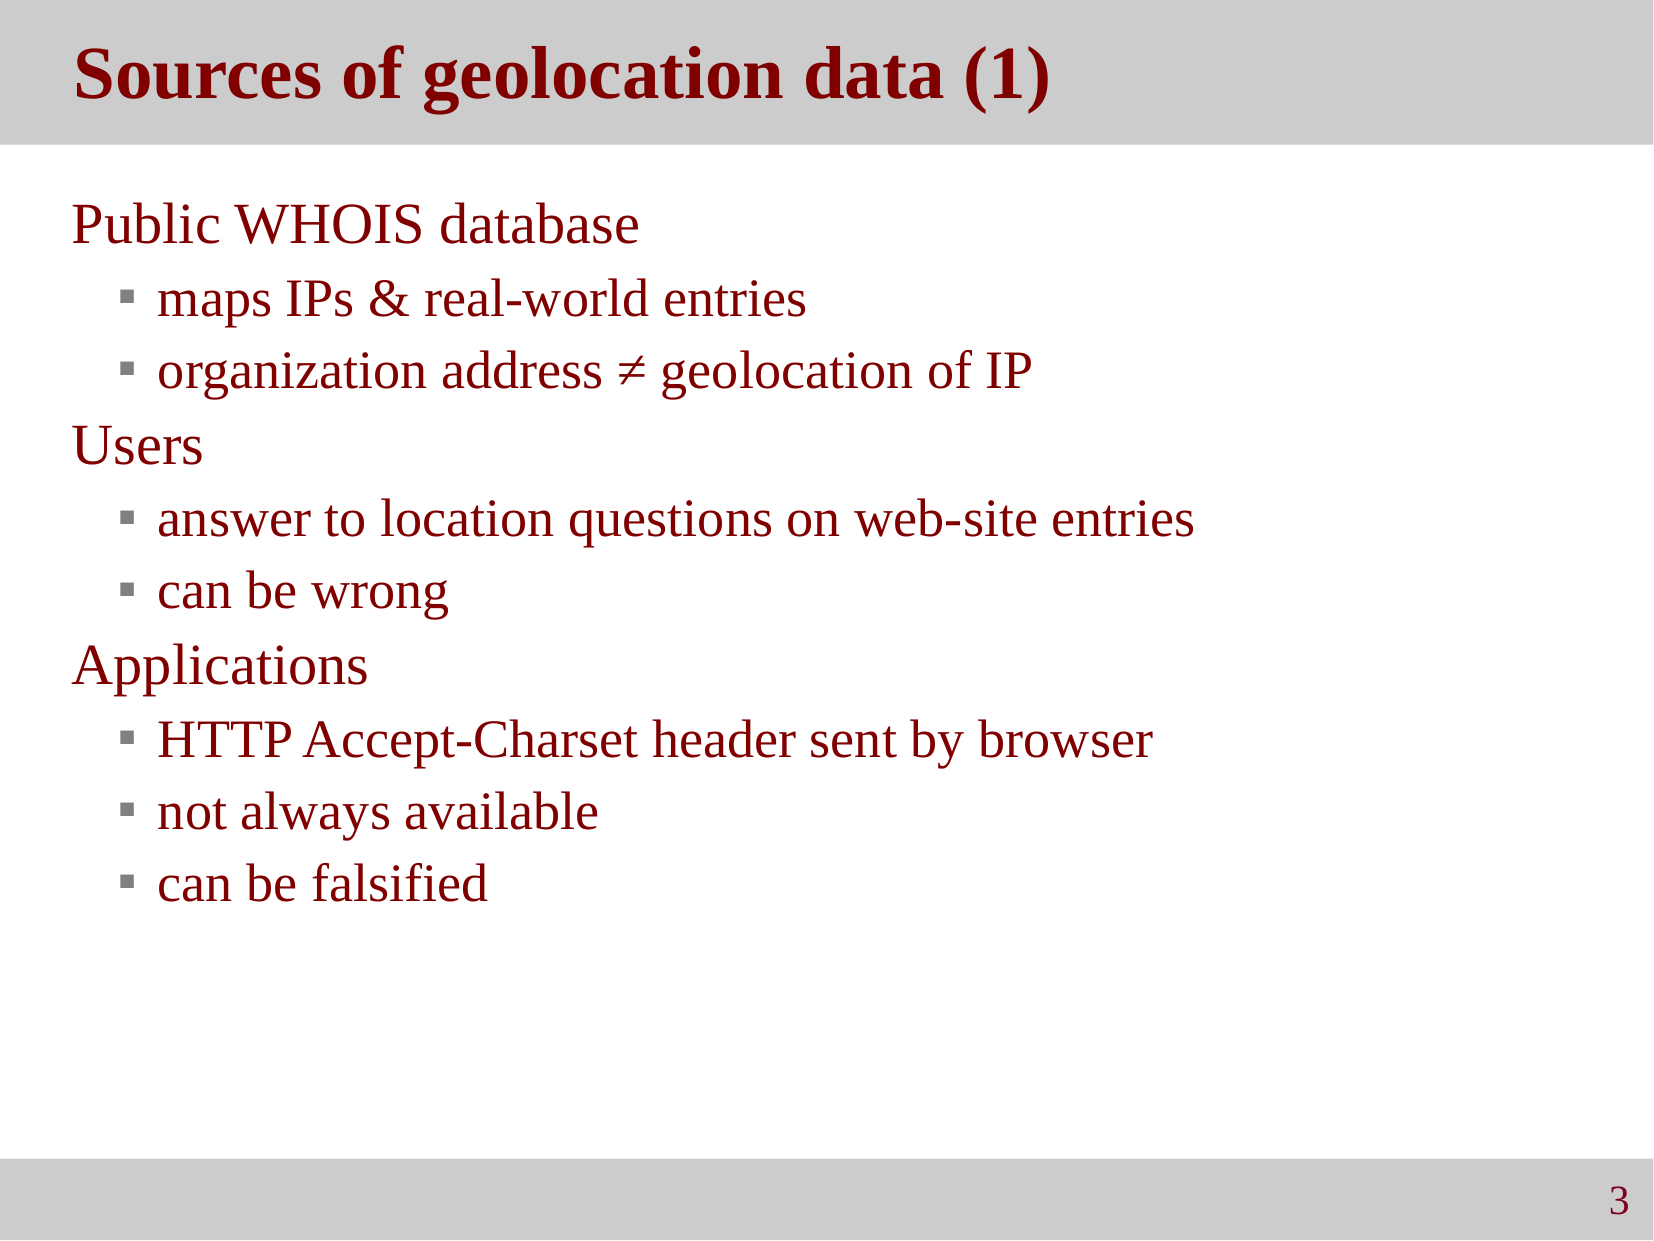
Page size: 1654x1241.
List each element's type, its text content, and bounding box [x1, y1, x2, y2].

list Public WHOIS database maps IPs & real-world entries organization address ≠ geolocation of IP Users answer to location questions on web-site entries can be wrong Applications HTTP Accept-Charset header sent by browser not always available can be falsified [67, 191, 1598, 1103]
title Sources of geolocation data (1) [73, 20, 1572, 127]
